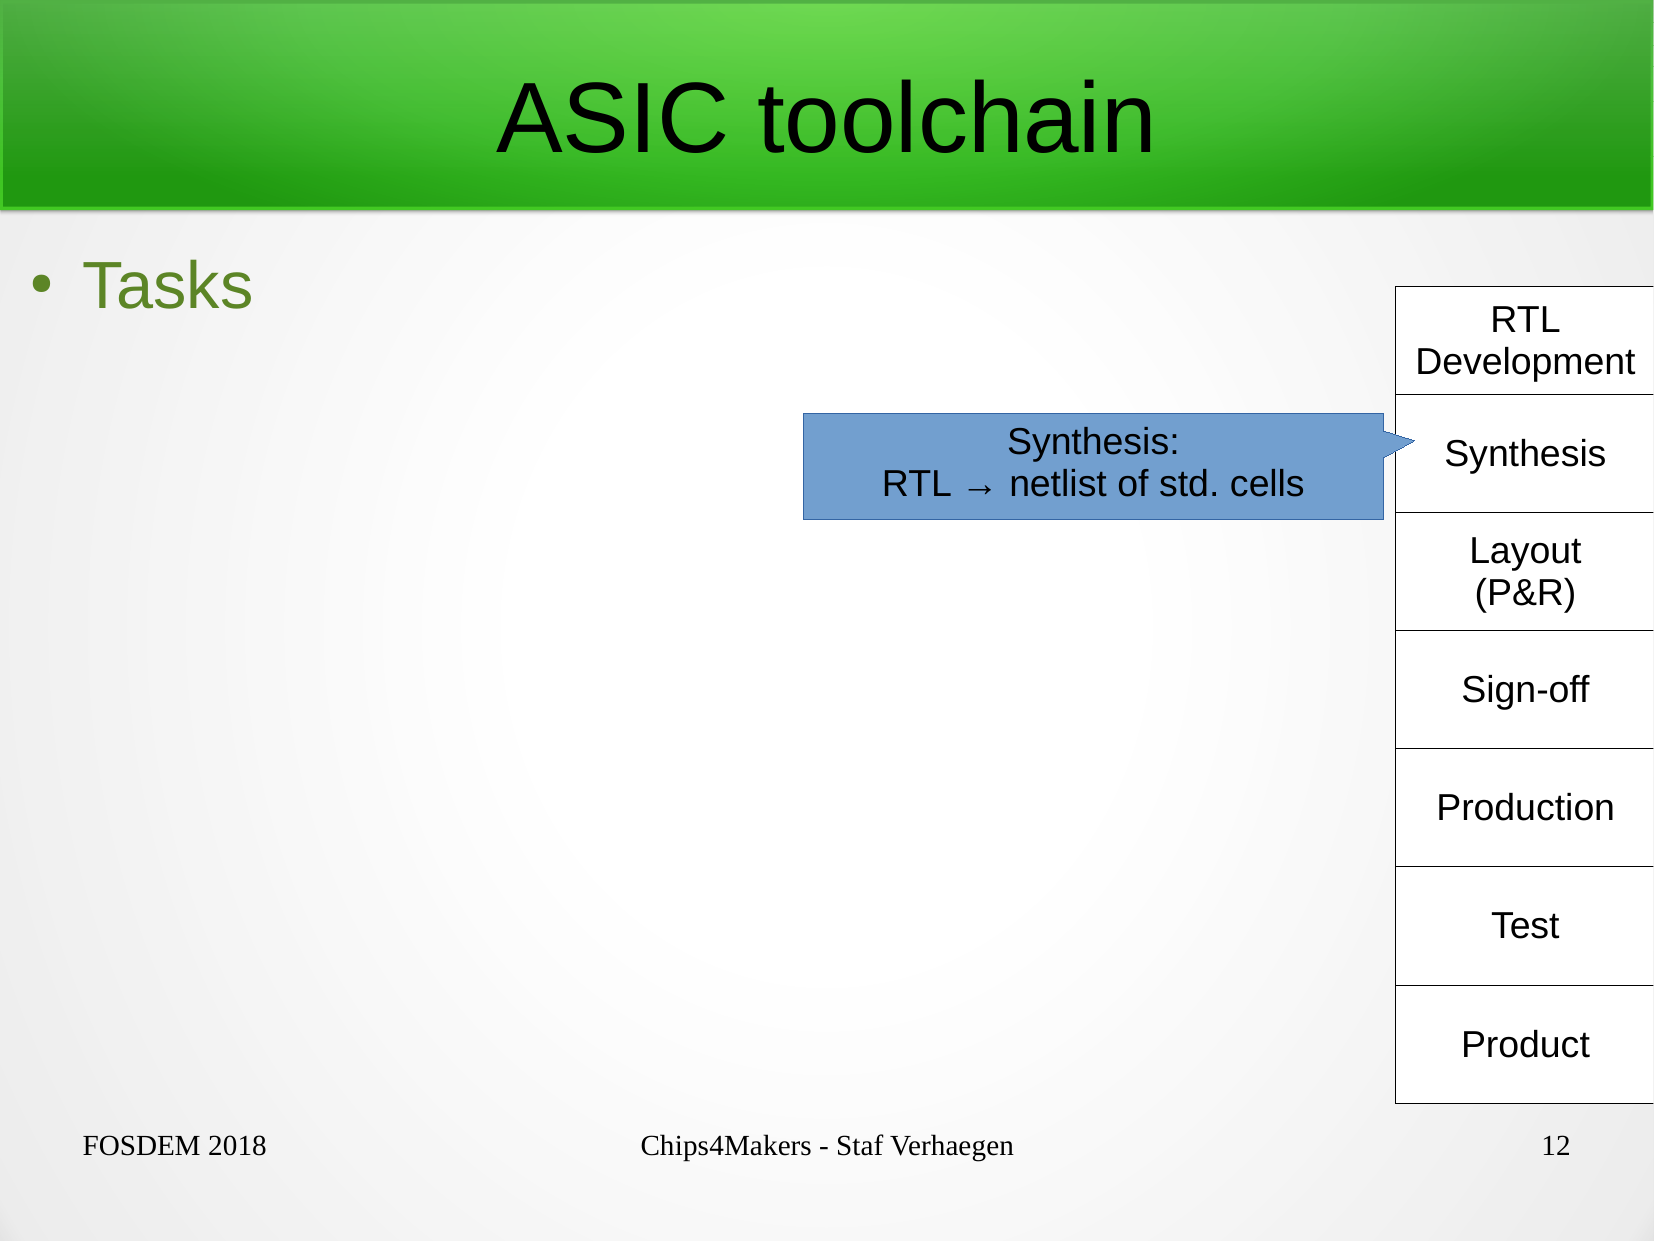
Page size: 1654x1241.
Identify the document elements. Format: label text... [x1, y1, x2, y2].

table_cell Sign-off [1396, 631, 1654, 748]
table_cell Layout (P&R) [1396, 513, 1654, 630]
table_cell Production [1396, 749, 1654, 866]
list Tasks [11, 248, 1300, 1087]
table_cell Synthesis [1396, 395, 1654, 512]
table_cell Product [1396, 986, 1654, 1103]
title ASIC toolchain [82, 47, 1571, 189]
table_cell Test [1396, 867, 1654, 985]
table_header RTL Development [1396, 287, 1654, 394]
text_box Synthesis: RTL → netlist of std. cells [803, 413, 1415, 520]
